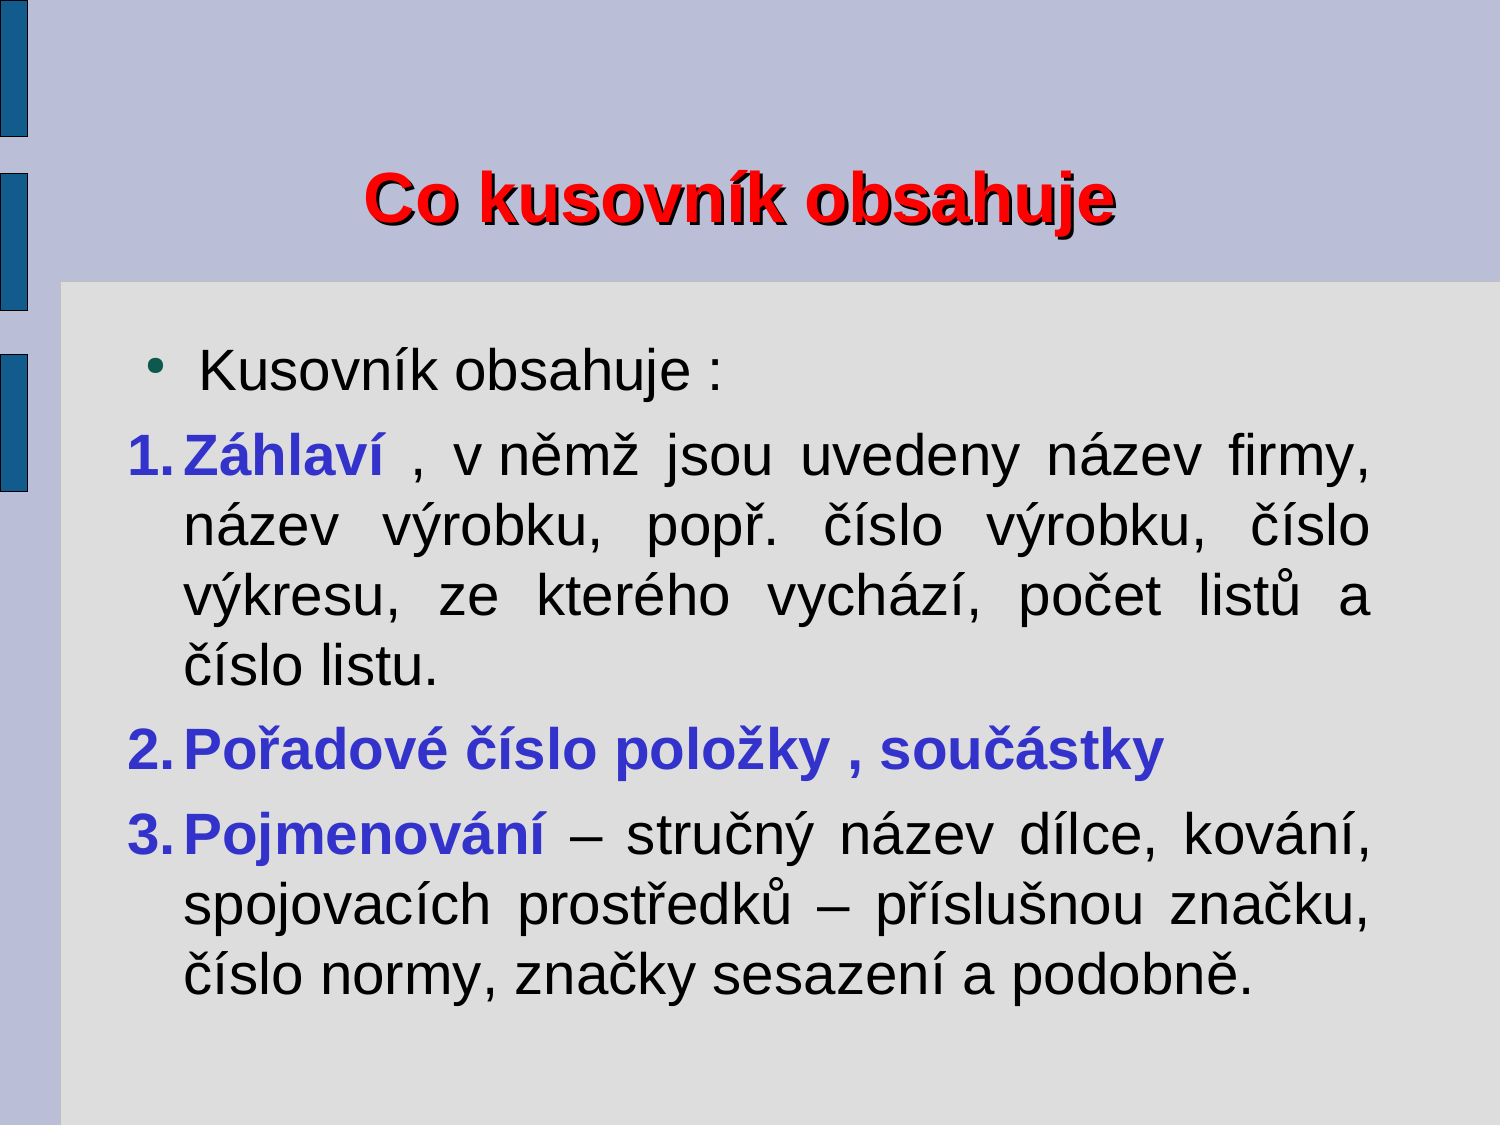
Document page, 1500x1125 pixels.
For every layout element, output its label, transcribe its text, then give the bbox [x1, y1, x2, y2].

list Kusovník obsahuje : Záhlaví , v němž jsou uvedeny název firmy, název výrobku, popř. číslo výrobku, číslo výkresu, ze kterého vychází, počet listů a číslo listu. Pořadové číslo položky , součástky 3. Pojmenování – stručný název dílce, kování, spojovacích prostředků – příslušnou značku, číslo normy, značky sesazení a podobně. [112, 324, 1388, 1001]
title Co kusovník obsahuje [112, 99, 1388, 288]
